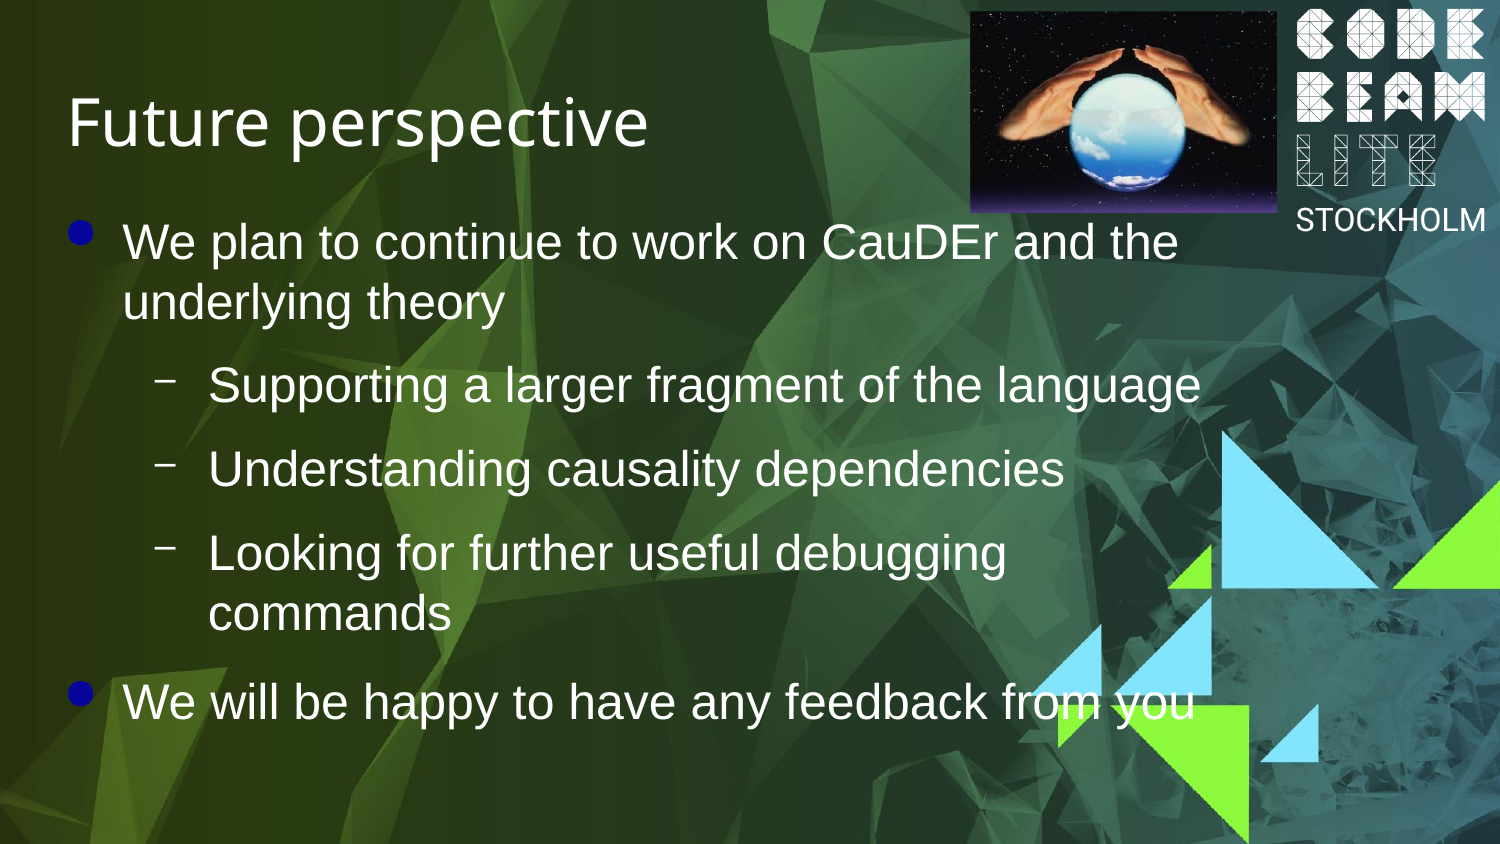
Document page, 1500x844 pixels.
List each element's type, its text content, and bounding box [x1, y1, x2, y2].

list We plan to continue to work on CauDEr and the underlying theory Supporting a larger fragment of the language Understanding causality dependencies Looking for further useful debugging commands We will be happy to have any feedback from you [51, 189, 1229, 750]
picture [0, 0, 1500, 844]
title Future perspective [1277, 72, 1449, 167]
title Future perspective [51, 72, 970, 167]
